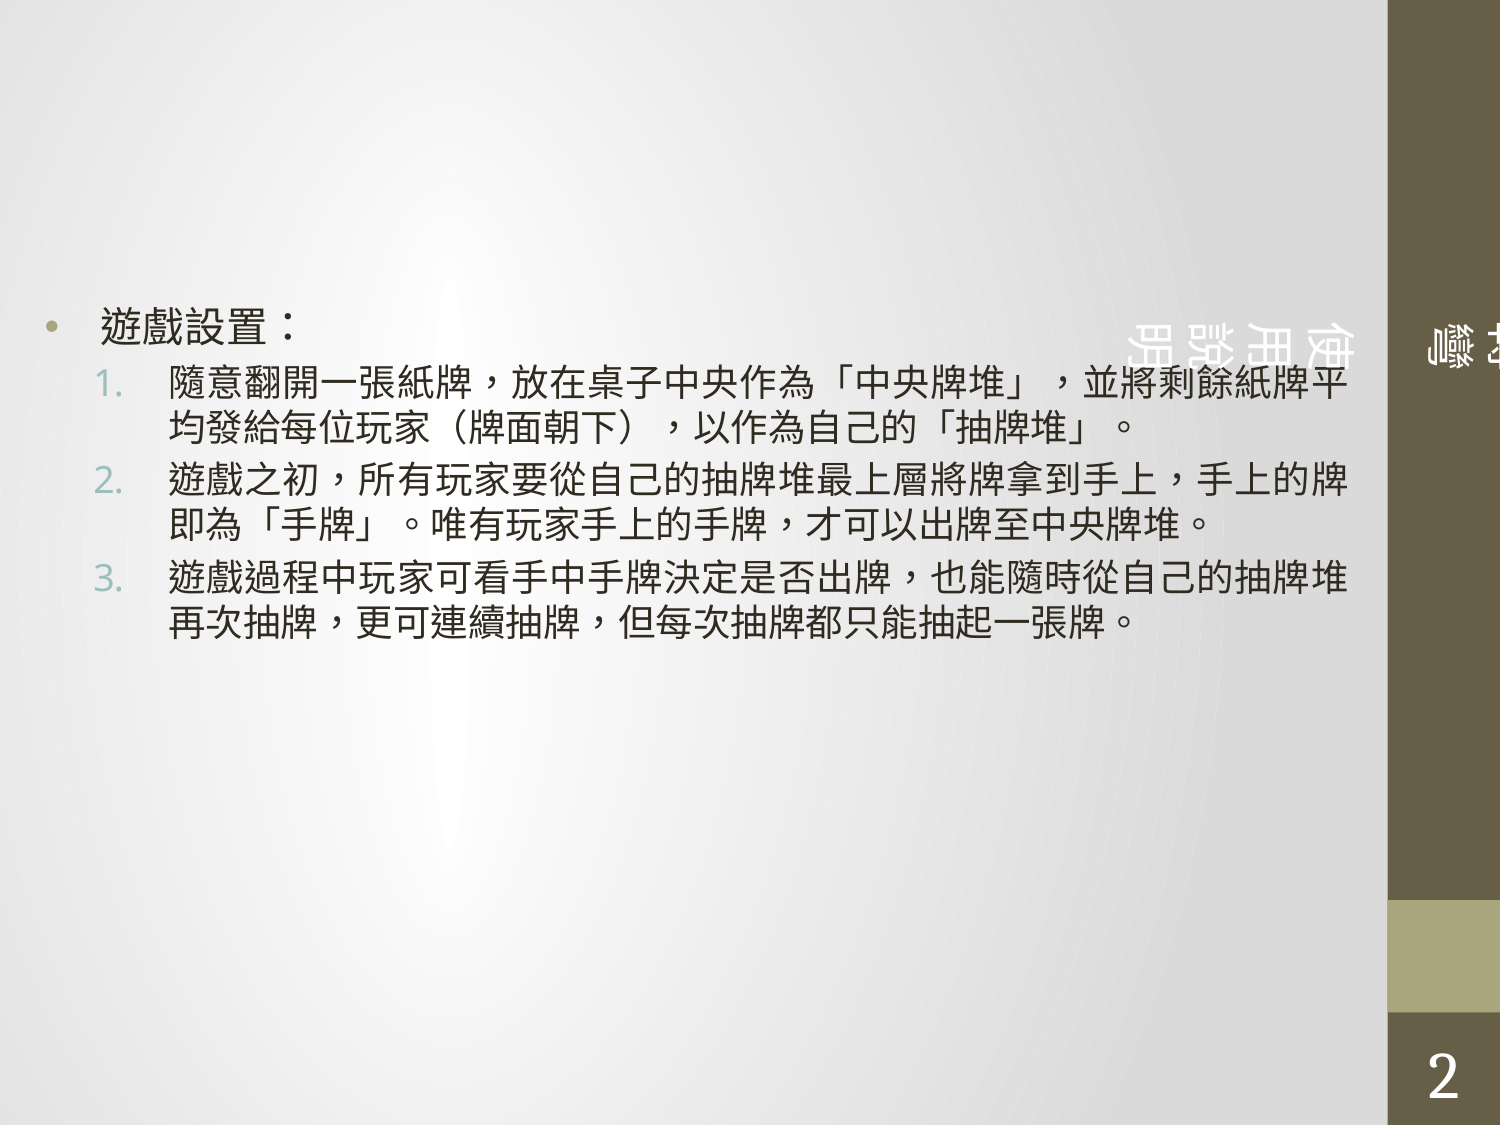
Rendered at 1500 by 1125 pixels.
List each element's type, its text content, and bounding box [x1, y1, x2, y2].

text_box 2 [1387, 1023, 1500, 1119]
list 遊戲設置： 隨意翻開一張紙牌，放在桌子中央作為「中央牌堆」，並將剩餘紙牌平均發給每位玩家（牌面朝下），以作為自己的「抽牌堆」。 遊戲之初，所有玩家要從自己的抽牌堆最上層將牌拿到手上，手上的牌即為「手牌」。唯有玩家手上的手牌，才可以出牌至中央牌堆。 遊戲過程中玩家可看手中手牌決定是否出牌，也能隨時從自己的抽牌堆再次抽牌，更可連續抽牌，但每次抽牌都只能抽起一張牌。 [29, 51, 1365, 894]
text_box 數字急轉彎 使用說明 [1392, 0, 1484, 705]
